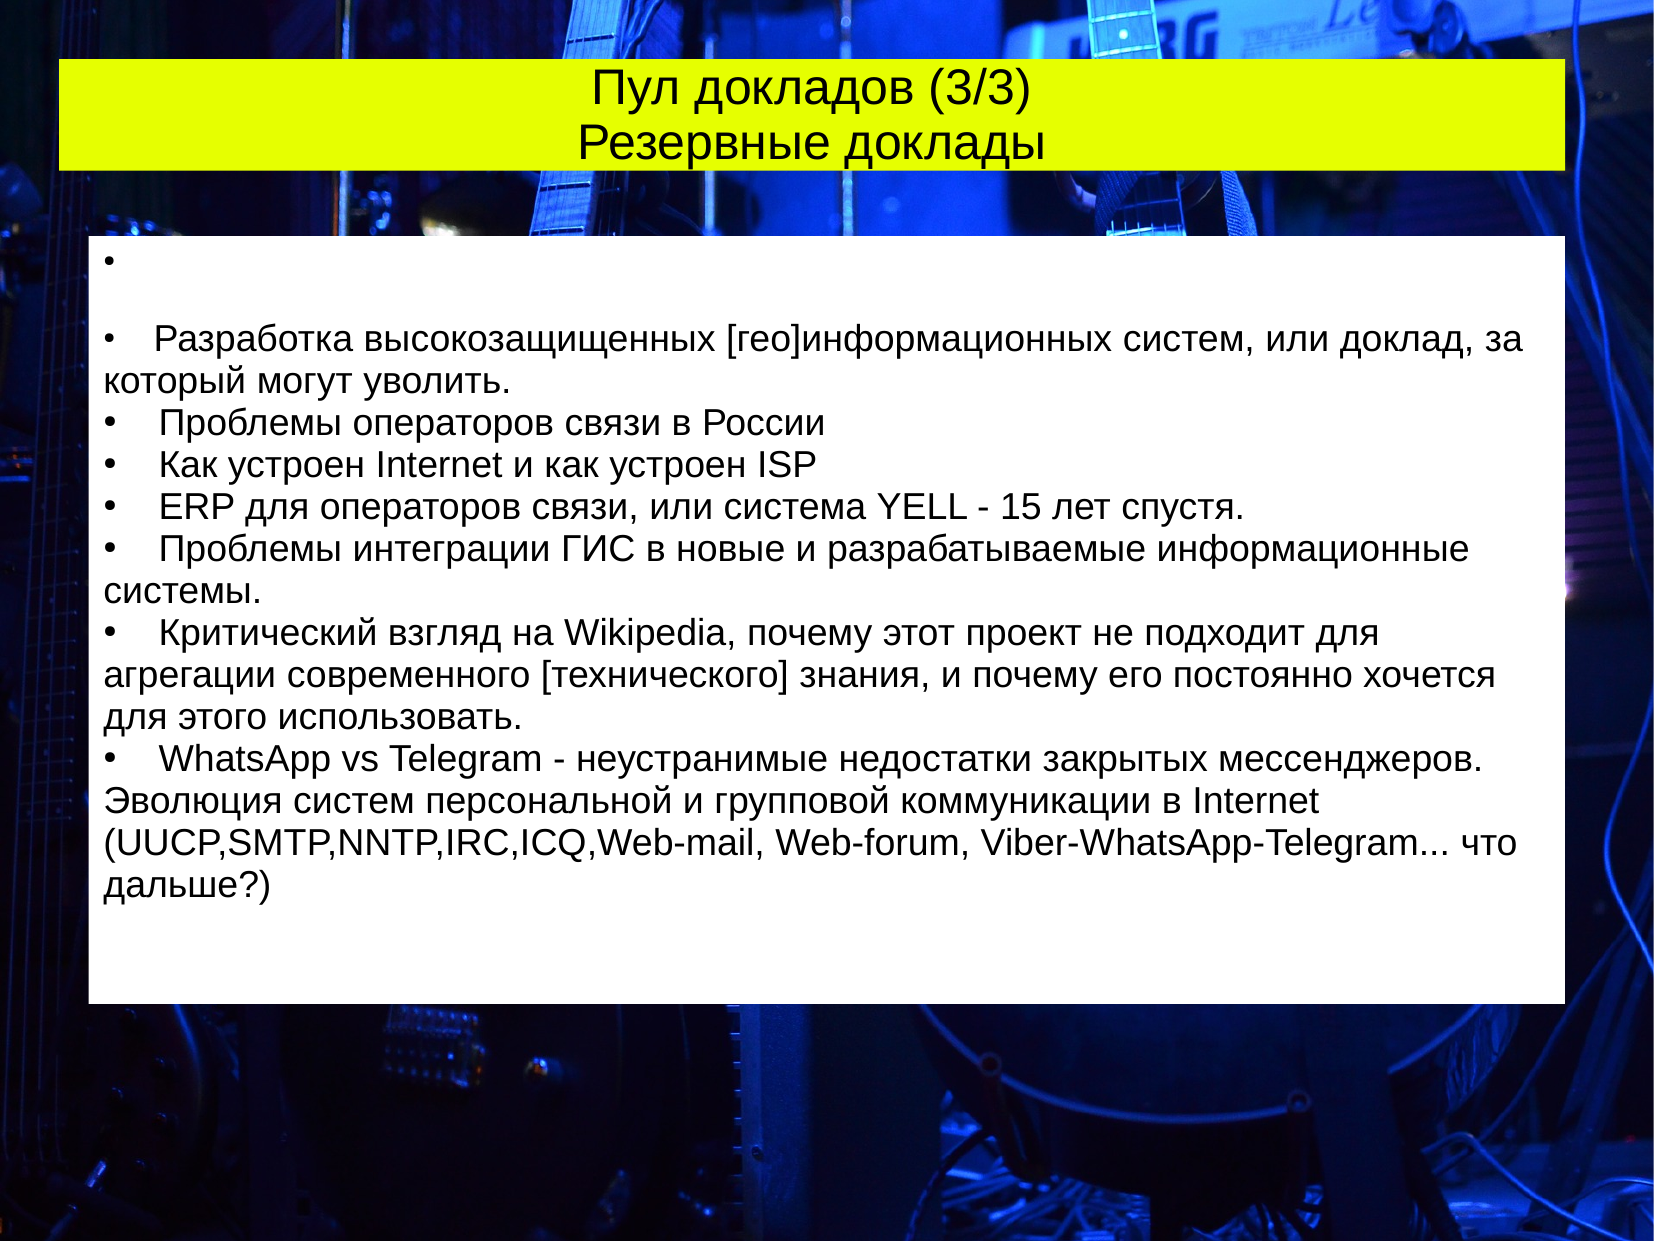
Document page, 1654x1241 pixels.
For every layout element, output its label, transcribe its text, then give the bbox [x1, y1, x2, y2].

picture [0, 0, 1654, 1241]
text_box Разработка высокозащищенных [гео]информационных систем, или доклад, за который могут уволить. Проблемы операторов связи в России Как устроен Internet и как устроен ISP ERP для операторов связи, или система YELL - 15 лет спустя. Проблемы интеграции ГИС в новые и разрабатываемые информационные системы. Критический взгляд на Wikipedia, почему этот проект не подходит для агрегации современного [технического] знания, и почему его постоянно хочется для этого использовать. WhatsApp vs Telegram - неустранимые недостатки закрытых мессенджеров. Эволюция систем персональной и групповой коммуникации в Internet (UUCP,SMTP,NNTP,IRC,ICQ,Web-mail, Web-forum, Viber-WhatsApp-Telegram... что дальше?) [88, 236, 1565, 1004]
title Пул докладов (3/3) Резервные доклады [59, 59, 1566, 171]
